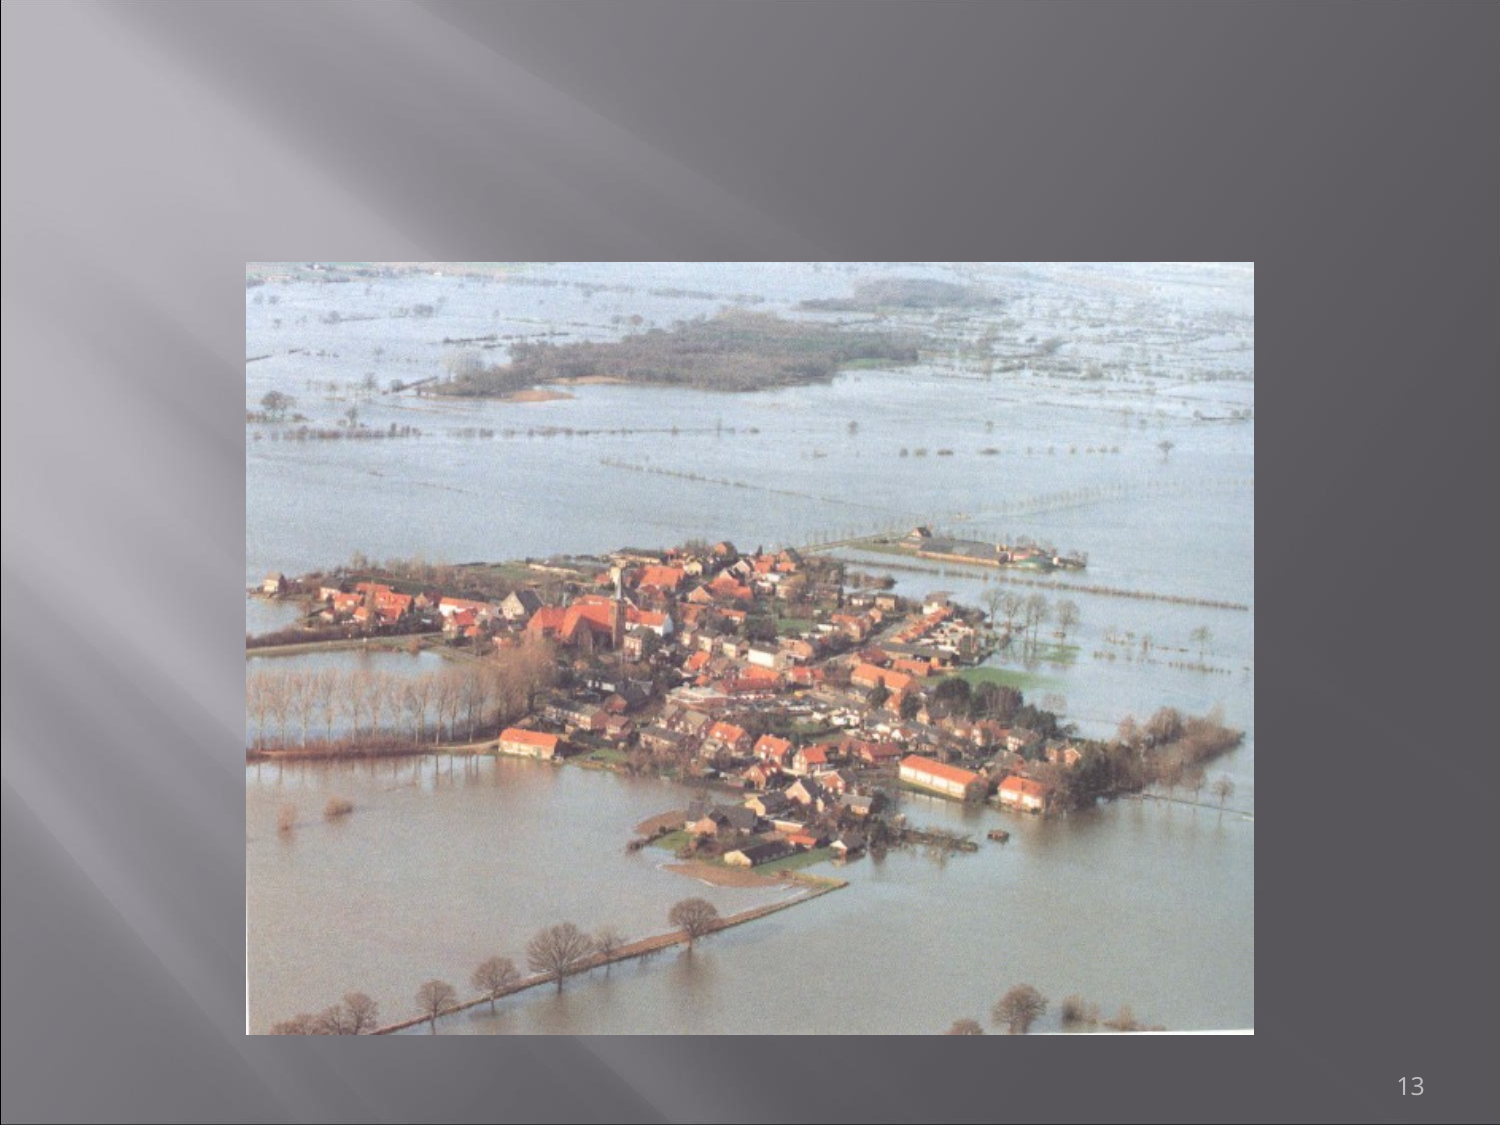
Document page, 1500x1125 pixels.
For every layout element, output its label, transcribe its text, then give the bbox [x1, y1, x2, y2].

picture [0, 0, 1500, 1125]
slide_number <number> [1299, 1052, 1425, 1113]
